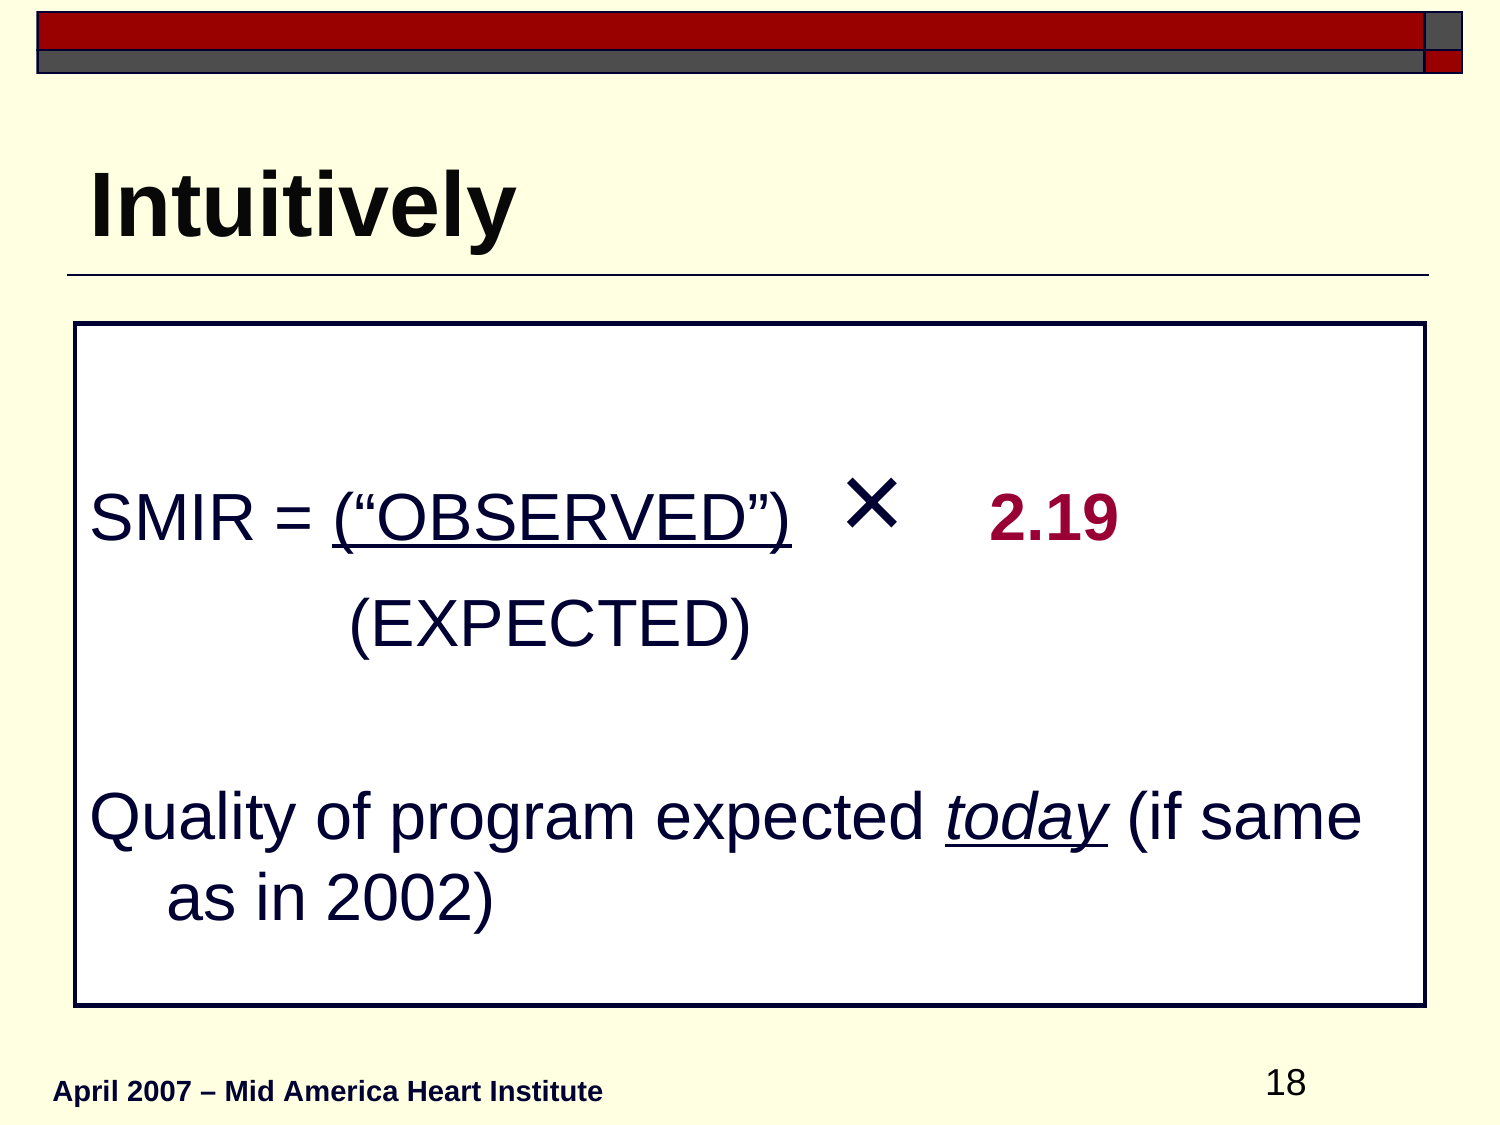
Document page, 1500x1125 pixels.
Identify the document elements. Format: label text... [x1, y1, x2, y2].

title Intuitively [75, 87, 1426, 263]
list SMIR = (“OBSERVED”) × 2.19 (EXPECTED) Quality of program expected today (if same as in 2002) [75, 323, 1426, 1006]
